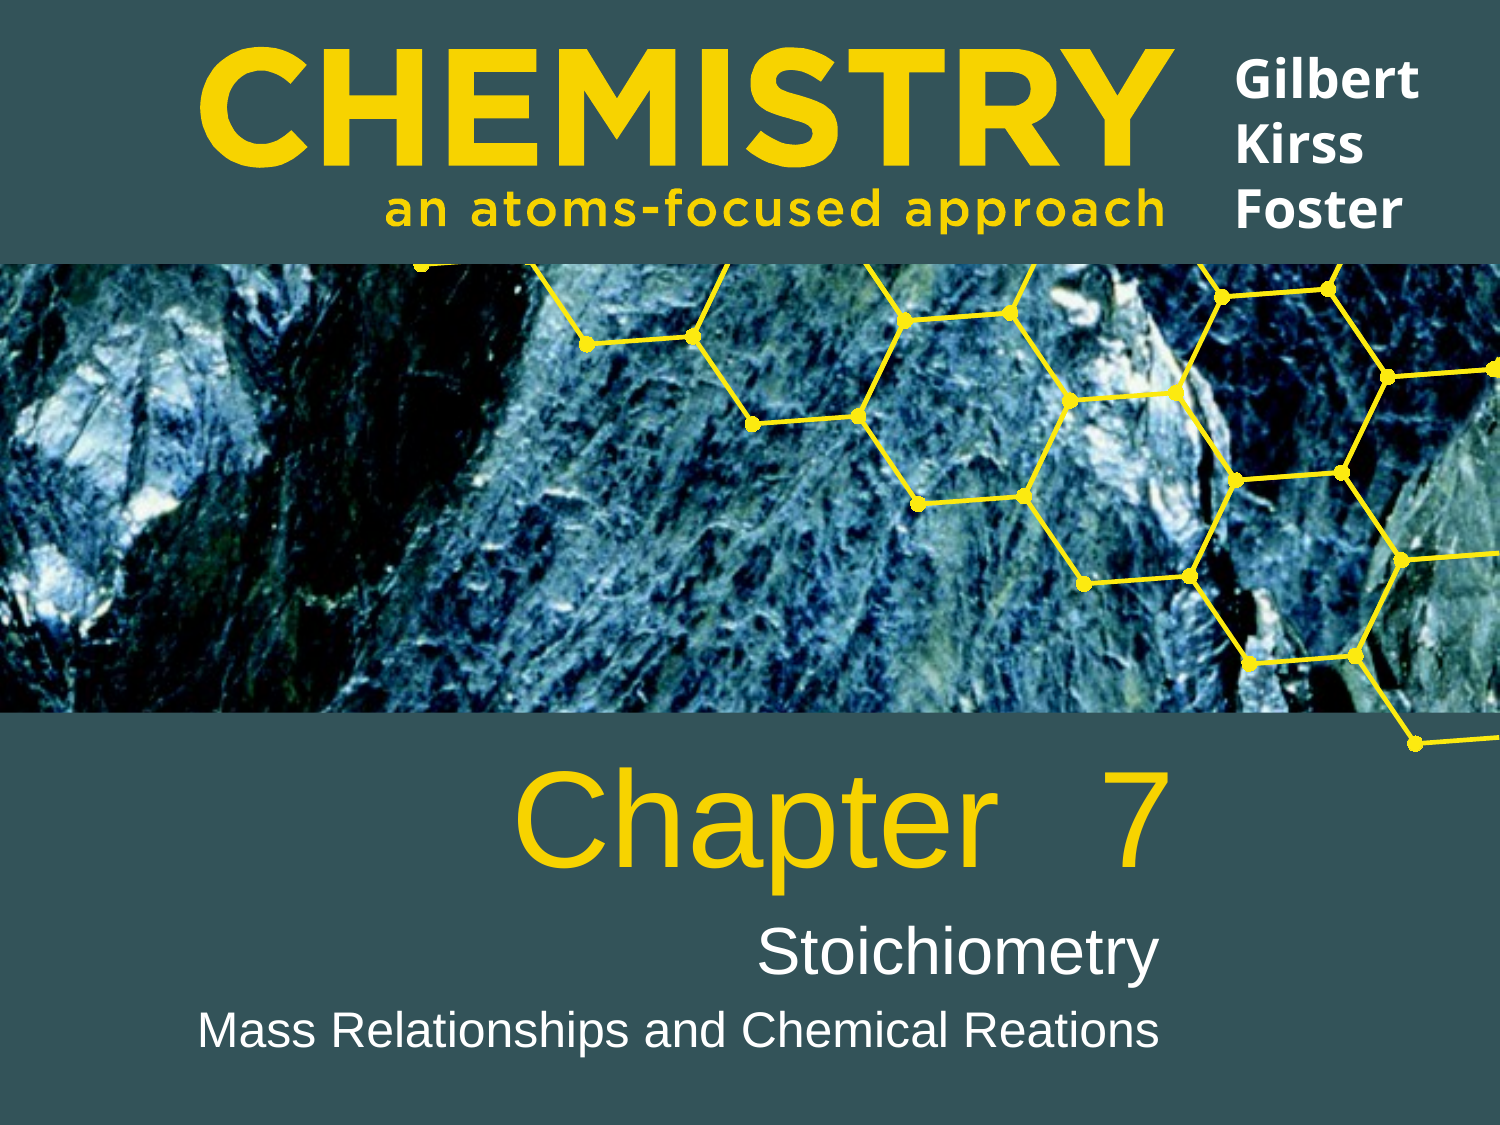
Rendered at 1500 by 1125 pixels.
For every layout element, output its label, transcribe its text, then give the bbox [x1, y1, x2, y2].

picture [1183, 292, 1382, 477]
picture [865, 316, 1064, 501]
picture [0, 264, 1390, 712]
picture [699, 264, 898, 421]
picture [1197, 476, 1395, 661]
picture [1204, 264, 1336, 293]
picture [1348, 373, 1500, 557]
subtitle Stoichiometry Mass Relationships and Chemical Reations [125, 900, 1175, 1113]
picture [1362, 556, 1500, 712]
picture [1030, 396, 1229, 580]
picture [870, 264, 1031, 317]
picture [536, 264, 724, 341]
title 7 [942, 725, 1175, 900]
picture [1334, 264, 1500, 374]
picture [1017, 264, 1216, 397]
